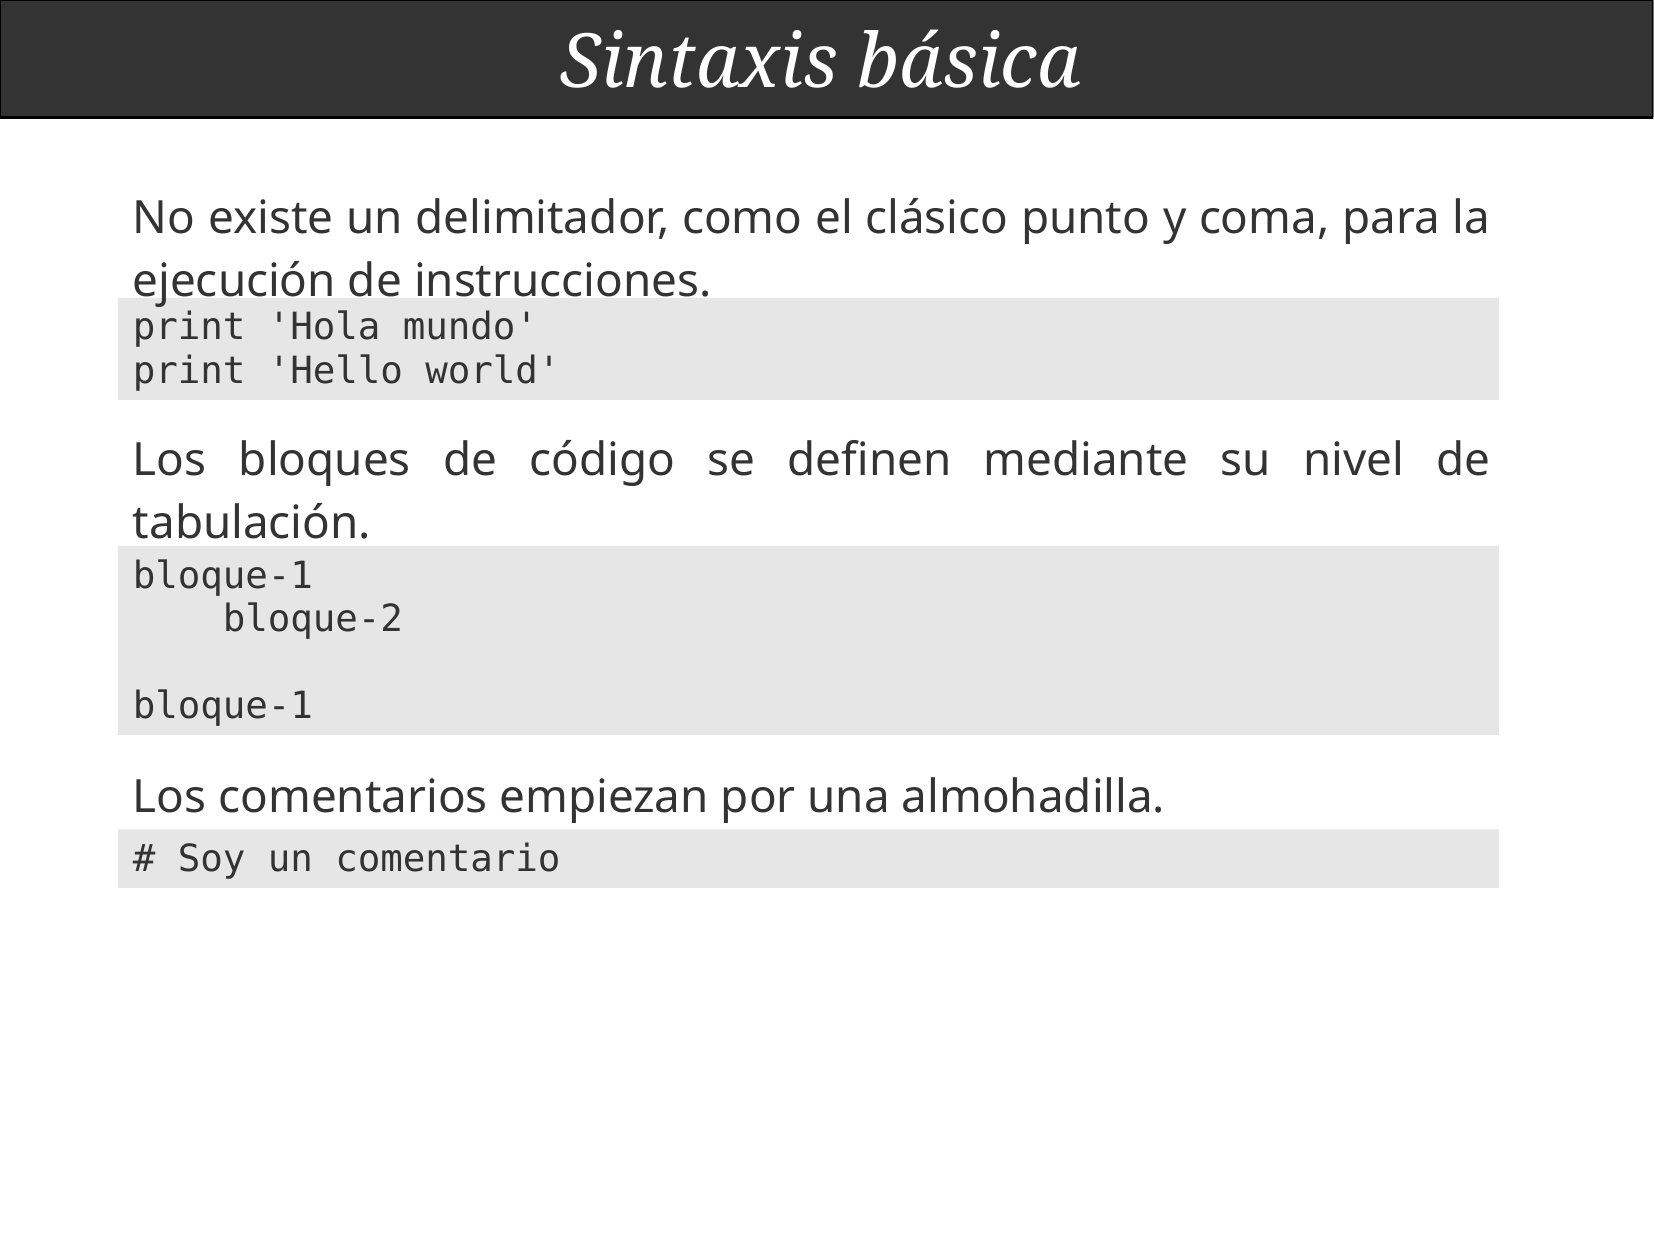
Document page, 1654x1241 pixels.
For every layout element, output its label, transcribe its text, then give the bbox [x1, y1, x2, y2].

text_box Sintaxis básica [0, 0, 1654, 101]
text_box # Soy un comentario [118, 829, 1499, 888]
text_box bloque-1 bloque-2 bloque-1 [118, 545, 1499, 735]
text_box print 'Hola mundo' print 'Hello world' [118, 299, 1499, 400]
text_box No existe un delimitador, como el clásico punto y coma, para la ejecución de instrucciones. [118, 177, 1506, 299]
text_box Los comentarios empiezan por una almohadilla. [118, 755, 1506, 824]
text_box Los bloques de código se definen mediante su nivel de tabulación. [118, 419, 1506, 541]
